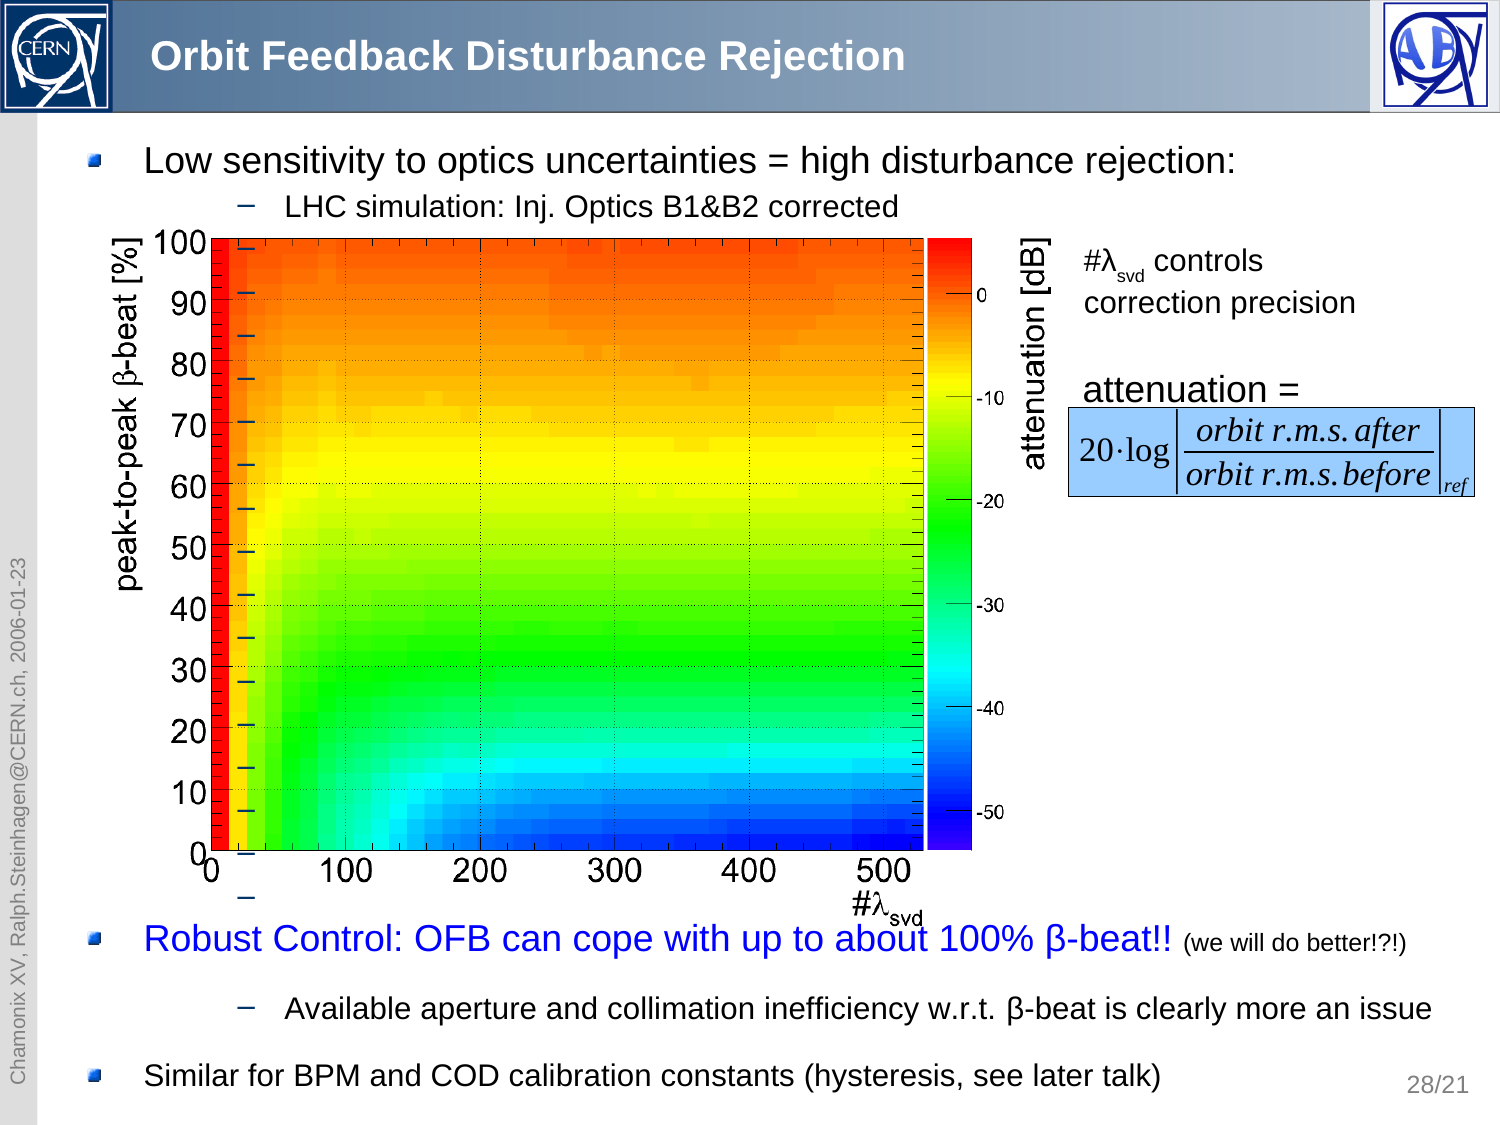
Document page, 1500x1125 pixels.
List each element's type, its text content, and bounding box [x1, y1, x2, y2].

title Orbit Feedback Disturbance Rejection [150, 0, 1270, 113]
text_box attenuation = [1067, 360, 1316, 418]
chart [1068, 407, 1475, 497]
picture [1382, 1, 1489, 108]
list Low sensitivity to optics uncertainties = high disturbance rejection: LHC simulation: Inj. Optics B1&B2 corrected Robust Control: OFB can cope with up to about 100% β-beat!! (we will do better!?!) Available aperture and collimation inefficiency w.r.t. β-beat is clearly more an issue Similar for BPM and COD calibration constants (hysteresis, see later talk) [87, 137, 1438, 1093]
picture [0, 0, 113, 113]
text_box #λsvd controls correction precision [1068, 236, 1382, 367]
